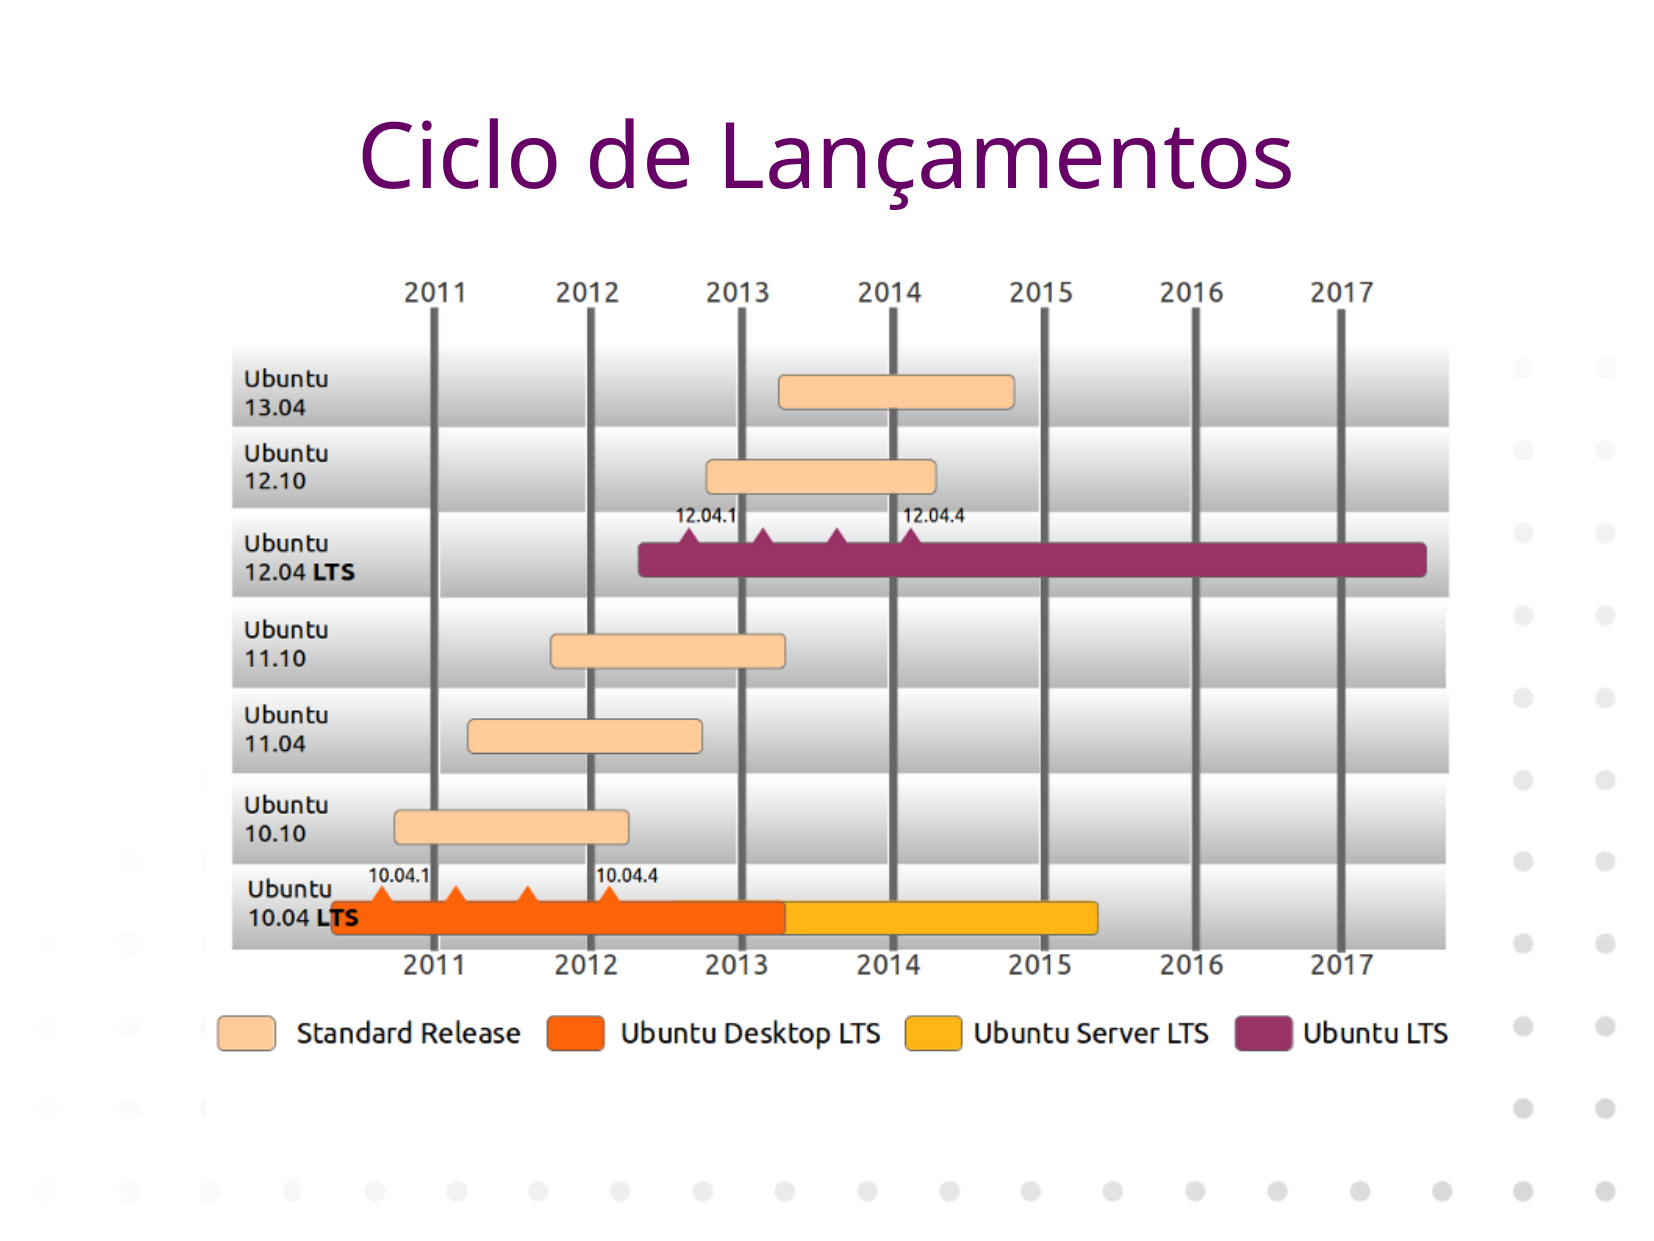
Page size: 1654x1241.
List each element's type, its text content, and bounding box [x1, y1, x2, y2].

picture [0, 0, 1654, 1241]
title Ciclo de Lançamentos [82, 49, 1571, 257]
